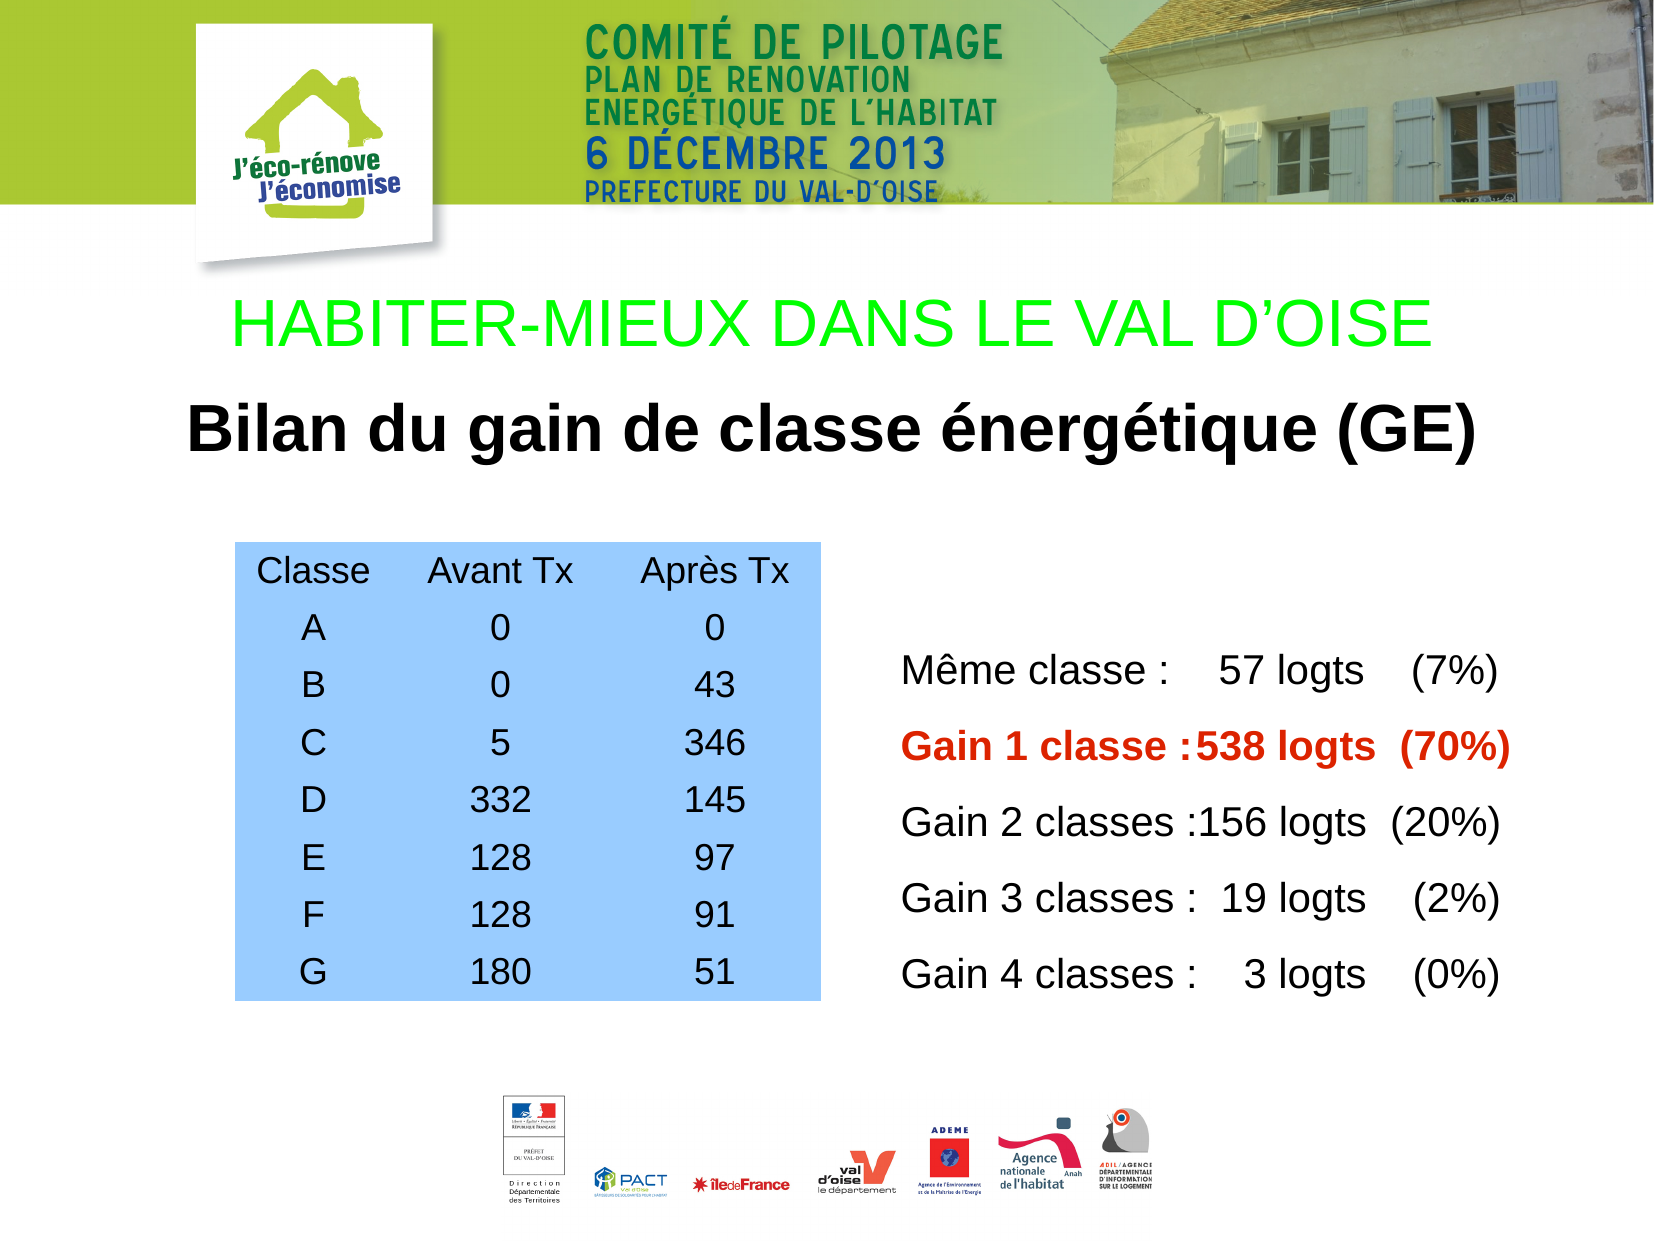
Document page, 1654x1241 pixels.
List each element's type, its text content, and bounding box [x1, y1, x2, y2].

table_header Après Tx [609, 542, 821, 599]
table_cell C [235, 714, 392, 771]
table_cell D [235, 771, 392, 829]
table_cell 128 [392, 886, 609, 944]
table_header Avant Tx [392, 542, 609, 599]
table_cell 346 [609, 714, 821, 771]
table_cell G [235, 944, 392, 1001]
table_cell 0 [609, 599, 821, 657]
table_cell 0 [392, 657, 609, 714]
table_cell F [235, 886, 392, 944]
table_cell 43 [609, 657, 821, 714]
table_cell 91 [609, 886, 821, 944]
table_cell A [235, 599, 392, 657]
table_cell 0 [392, 599, 609, 657]
table_cell B [235, 657, 392, 714]
table_cell 51 [609, 944, 821, 1001]
table_cell 97 [609, 829, 821, 886]
table_cell 128 [392, 829, 609, 886]
table_cell 332 [392, 771, 609, 829]
table_cell E [235, 829, 392, 886]
table_cell 180 [392, 944, 609, 1001]
table_cell 5 [392, 714, 609, 771]
table_header Classe [235, 542, 392, 599]
table_cell 145 [609, 771, 821, 829]
list HABITER-MIEUX DANS LE VAL D’OISE Bilan du gain de classe énergétique (GE) Même classe : 57 logts (7%) Gain 1 classe : 538 logts (70%) Gain 2 classes :156 logts (20%) Gain 3 classes : 19 logts (2%) Gain 4 classes : 3 logts (0%) [88, 286, 1577, 1105]
